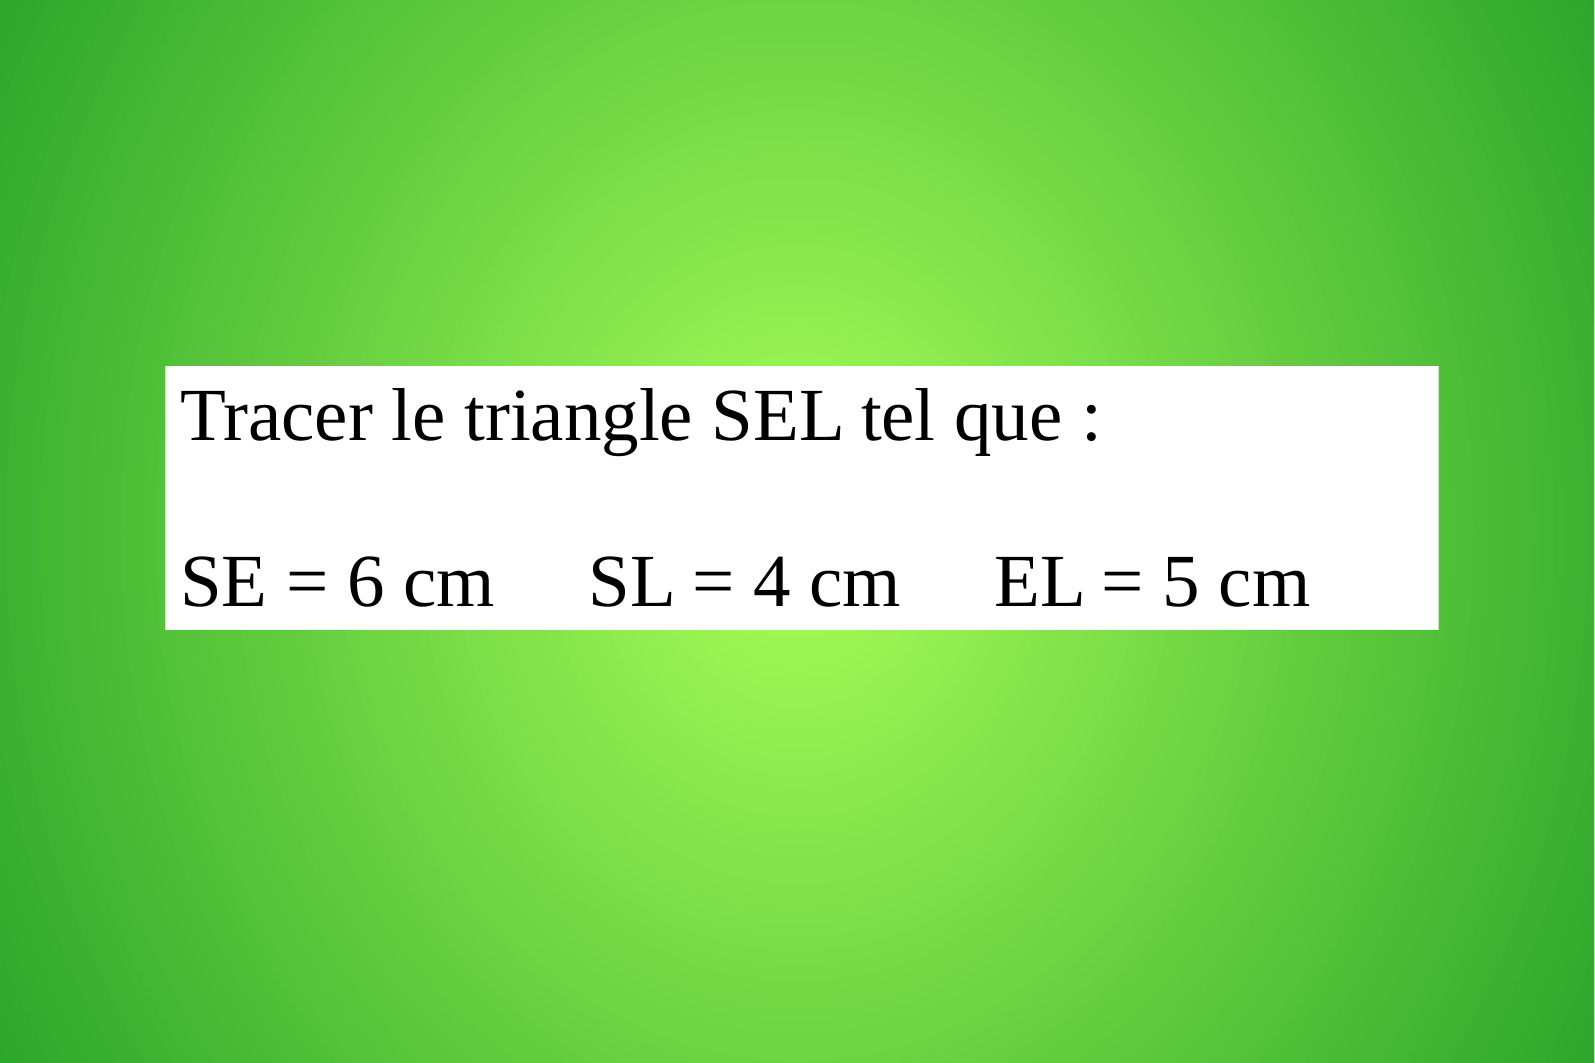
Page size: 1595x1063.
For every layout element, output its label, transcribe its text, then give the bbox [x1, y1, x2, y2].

text_box Tracer le triangle SEL tel que : SE = 6 cm SL = 4 cm EL = 5 cm [165, 366, 1439, 630]
picture [0, 0, 1595, 1063]
